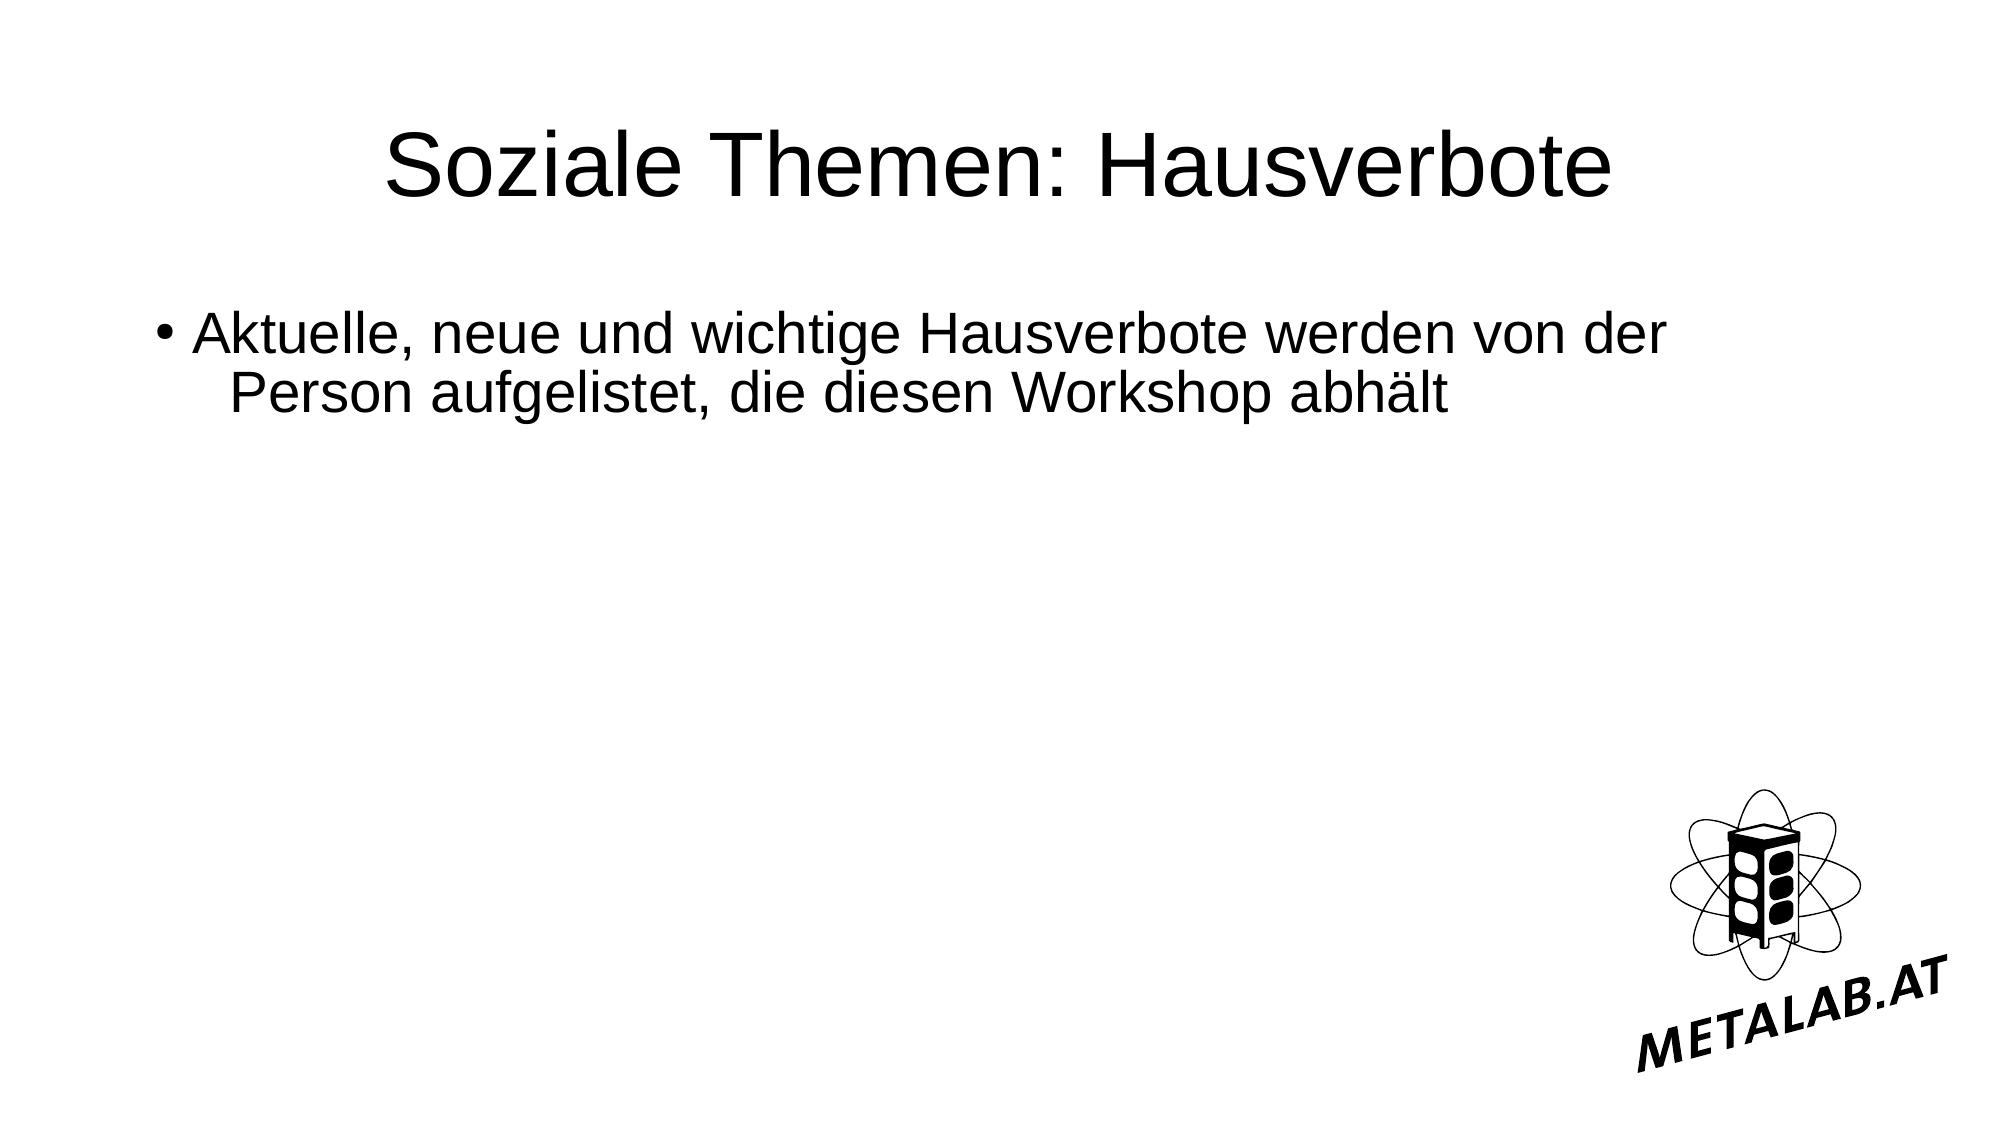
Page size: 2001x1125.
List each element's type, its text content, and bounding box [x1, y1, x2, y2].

title Soziale Themen: Hausverbote [137, 59, 1863, 278]
list Aktuelle, neue und wichtige Hausverbote werden von der Person aufgelistet, die diesen Workshop abhält [137, 299, 1863, 1014]
